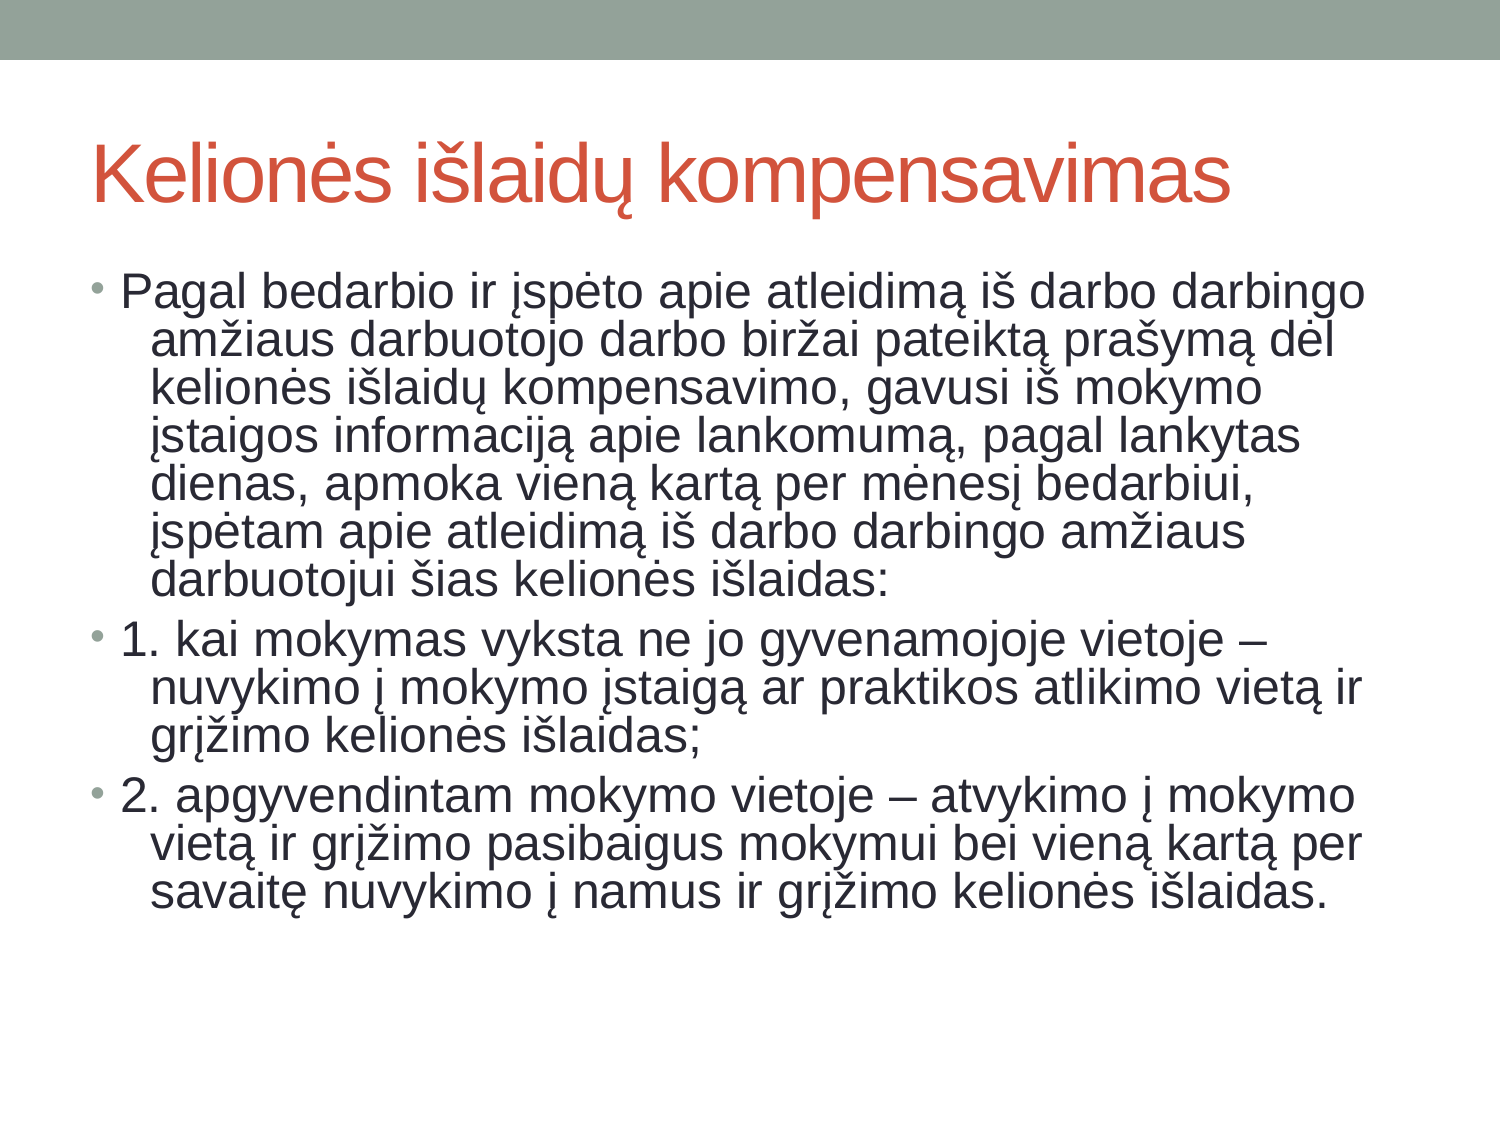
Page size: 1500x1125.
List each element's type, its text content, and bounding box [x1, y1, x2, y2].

title Kelionės išlaidų kompensavimas [75, 87, 1426, 251]
list Pagal bedarbio ir įspėto apie atleidimą iš darbo darbingo amžiaus darbuotojo darbo biržai pateiktą prašymą dėl kelionės išlaidų kompensavimo, gavusi iš mokymo įstaigos informaciją apie lankomumą, pagal lankytas dienas, apmoka vieną kartą per mėnesį bedarbiui, įspėtam apie atleidimą iš darbo darbingo amžiaus darbuotojui šias kelionės išlaidas: 1. kai mokymas vyksta ne jo gyvenamojoje vietoje – nuvykimo į mokymo įstaigą ar praktikos atlikimo vietą ir grįžimo kelionės išlaidas; 2. apgyvendintam mokymo vietoje – atvykimo į mokymo vietą ir grįžimo pasibaigus mokymui bei vieną kartą per savaitę nuvykimo į namus ir grįžimo kelionės išlaidas. [75, 262, 1426, 1063]
